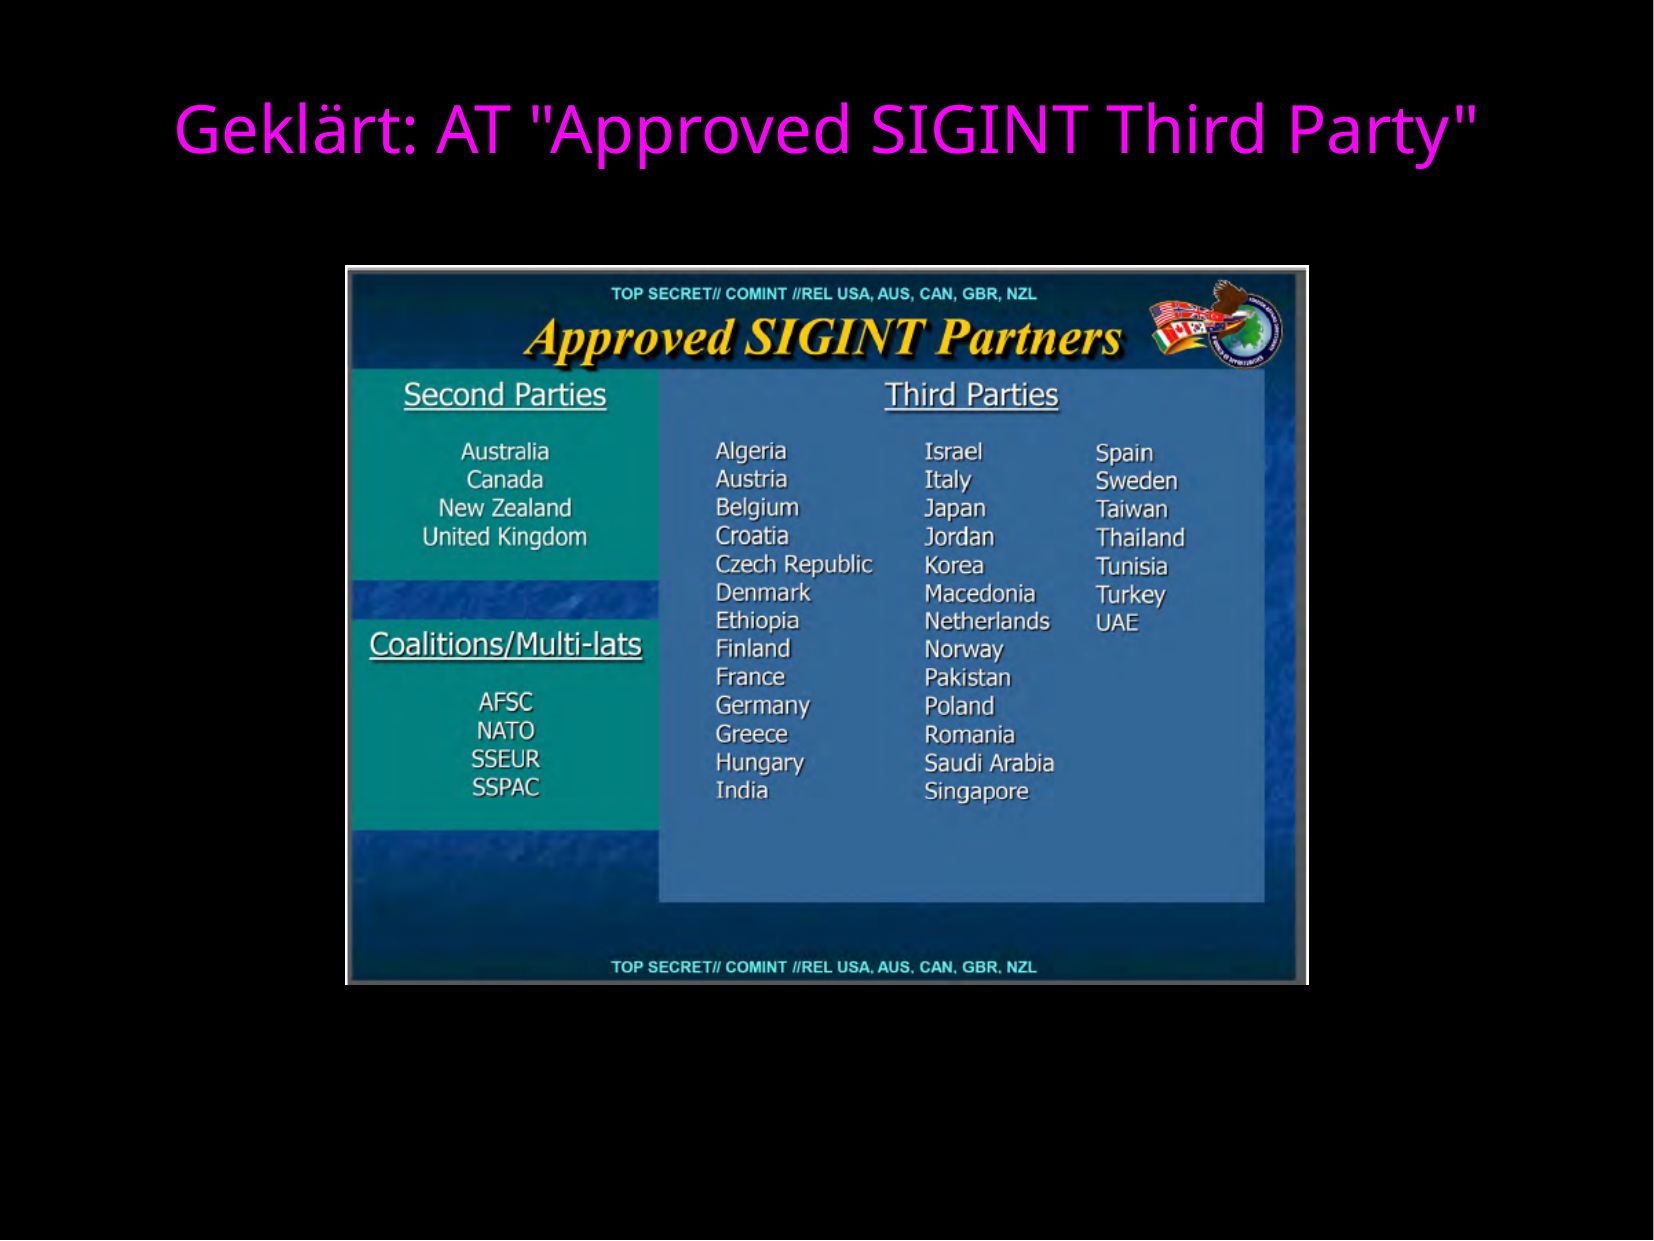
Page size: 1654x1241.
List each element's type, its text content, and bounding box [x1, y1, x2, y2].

title Geklärt: AT "Approved SIGINT Third Party" [82, 49, 1571, 207]
picture [345, 265, 1309, 986]
